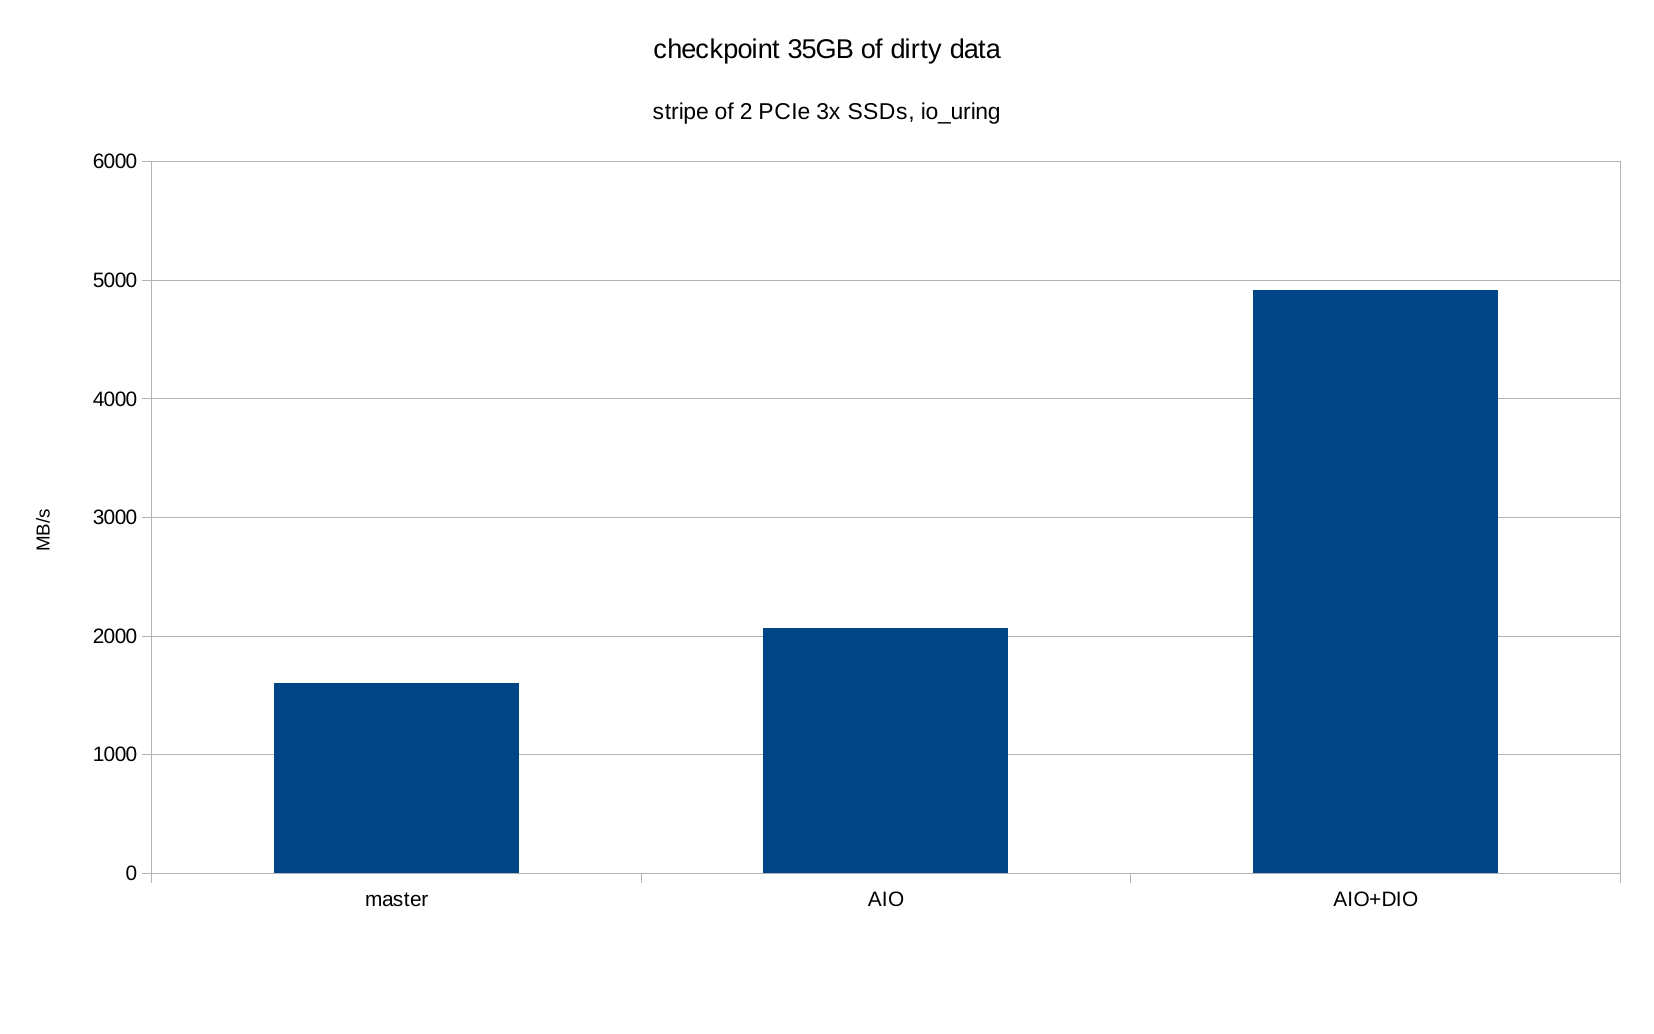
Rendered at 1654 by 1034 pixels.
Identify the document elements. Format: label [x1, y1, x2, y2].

chart [0, 0, 1654, 931]
